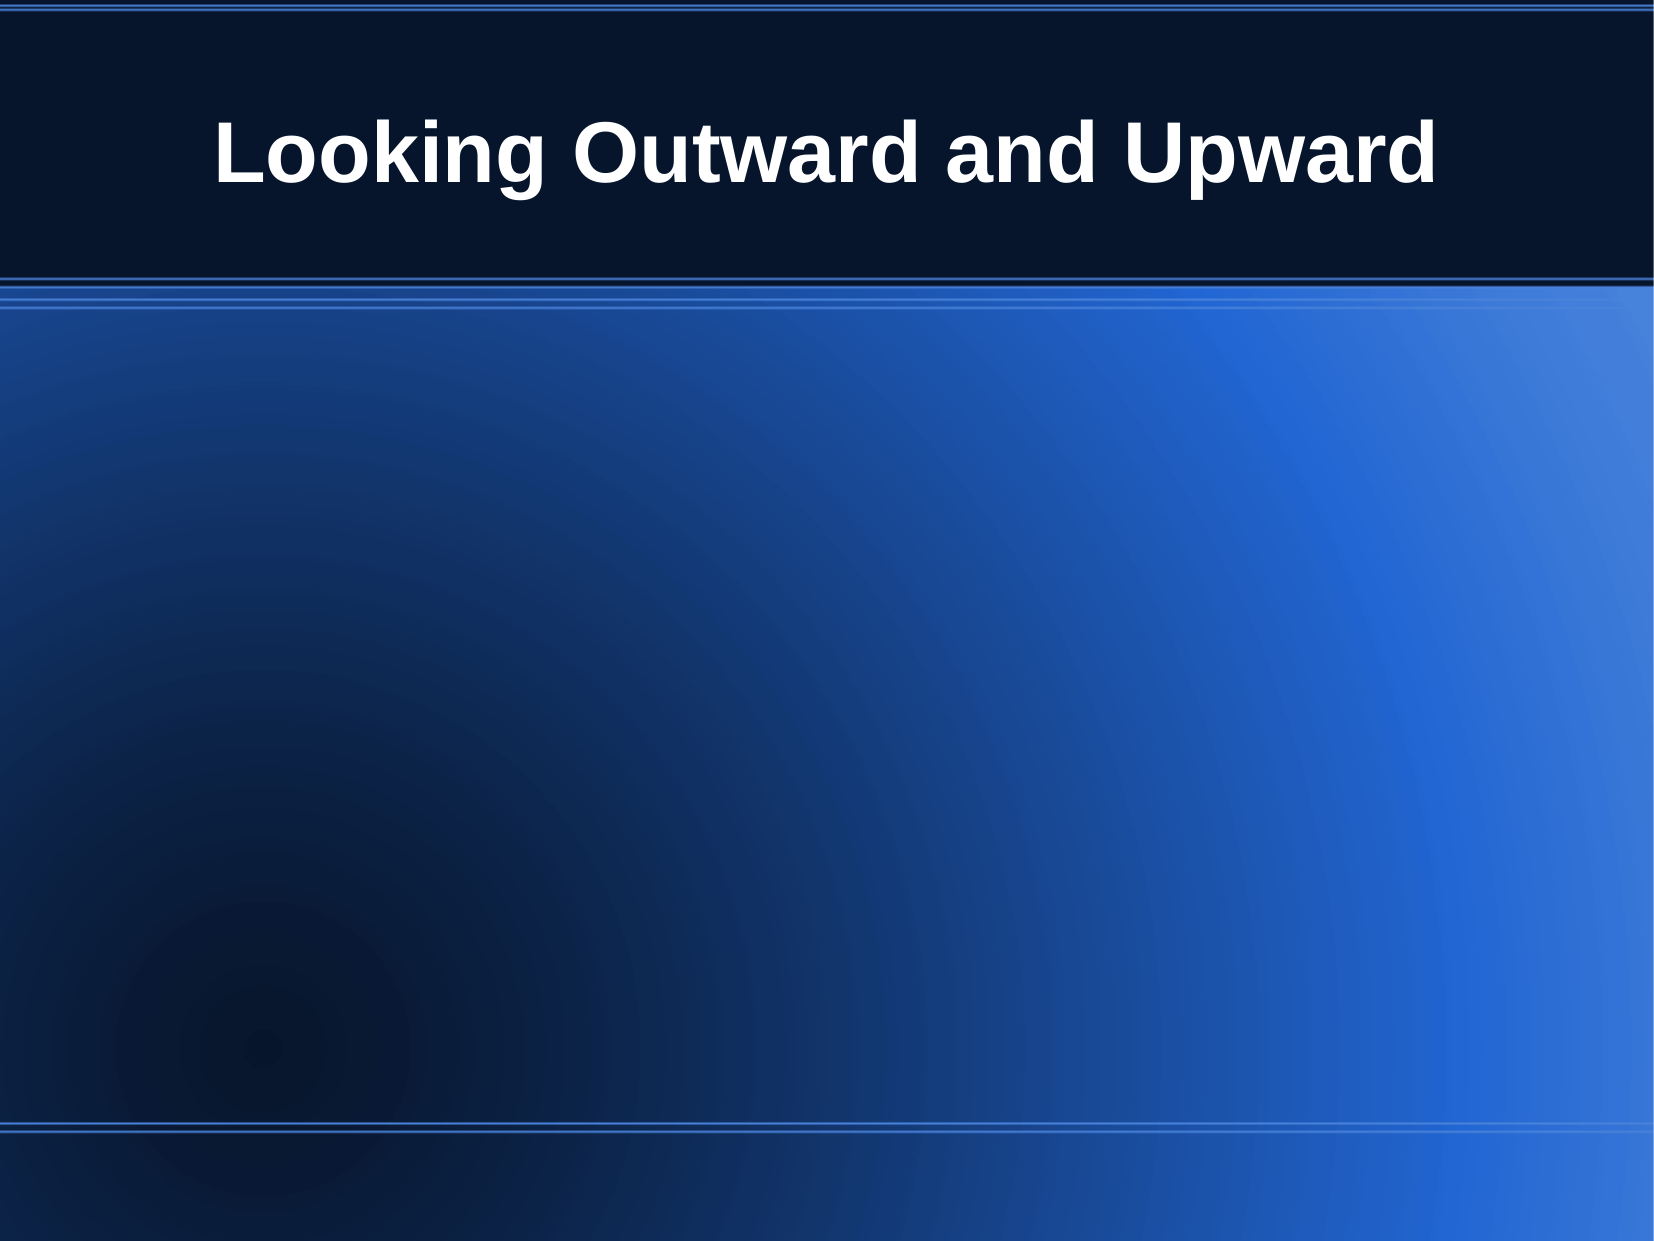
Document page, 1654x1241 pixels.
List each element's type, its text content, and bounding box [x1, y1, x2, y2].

picture [0, 0, 1654, 1241]
title Looking Outward and Upward [82, 49, 1571, 257]
